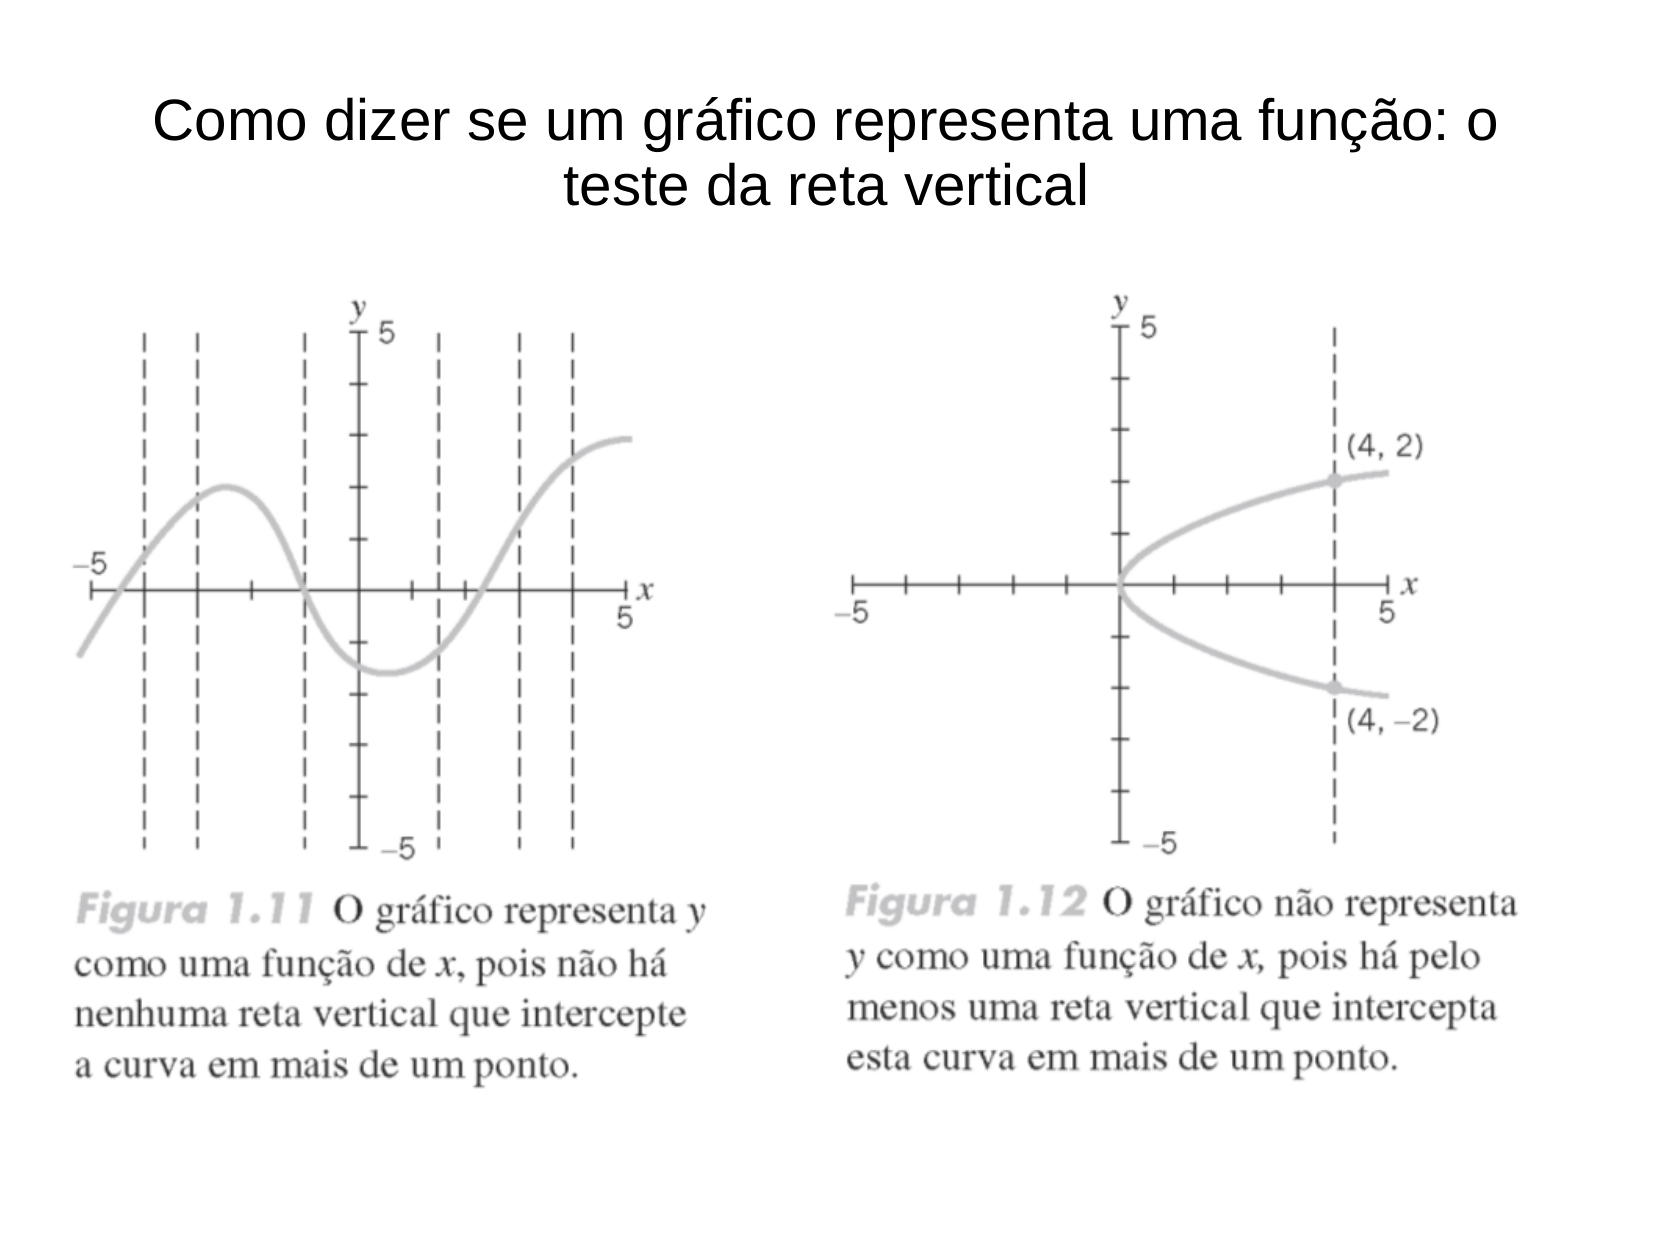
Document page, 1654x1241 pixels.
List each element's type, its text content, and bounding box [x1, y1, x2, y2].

picture [42, 236, 1566, 1167]
title Como dizer se um gráfico representa uma função: o teste da reta vertical [82, 49, 1571, 257]
